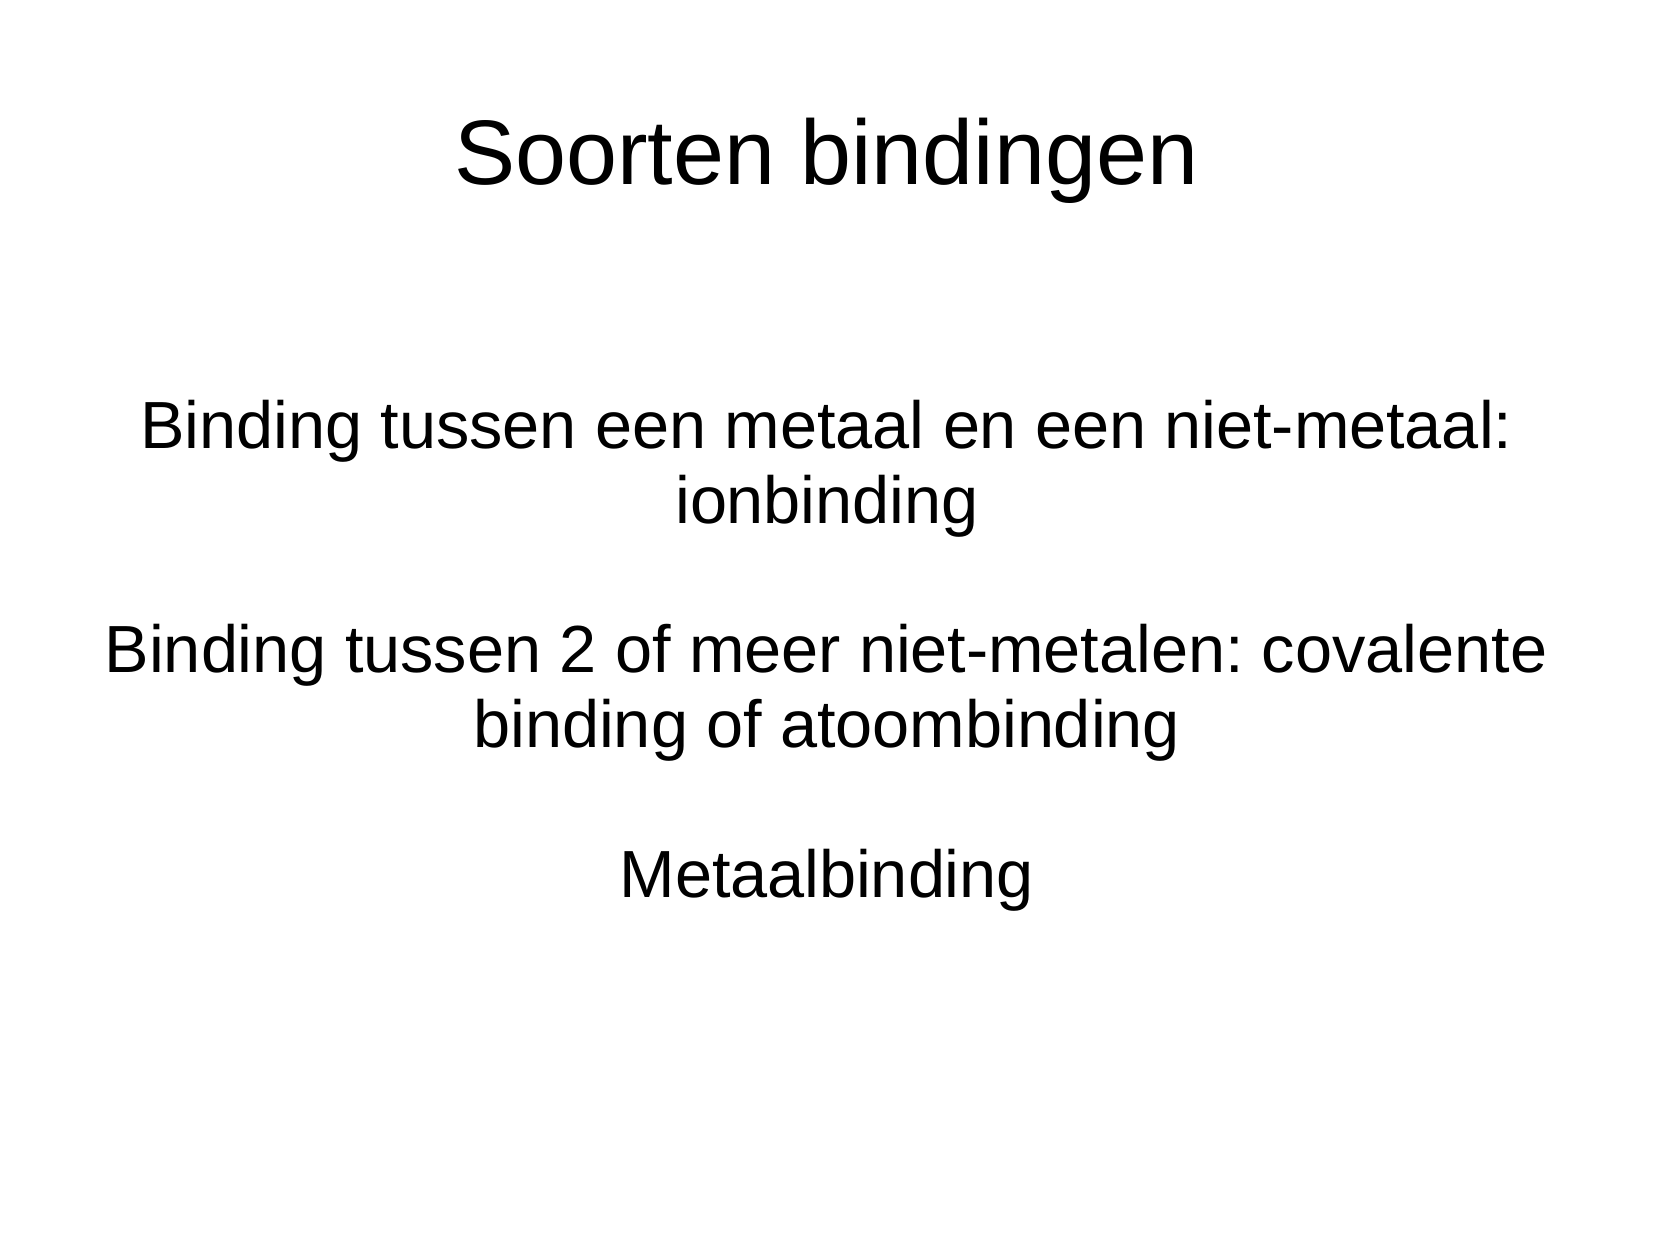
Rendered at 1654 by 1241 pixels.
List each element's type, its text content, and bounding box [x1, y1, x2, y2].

subtitle Binding tussen een metaal en een niet-metaal: ionbinding Binding tussen 2 of meer niet-metalen: covalente binding of atoombinding Metaalbinding [82, 290, 1571, 1010]
title Soorten bindingen [82, 49, 1571, 257]
